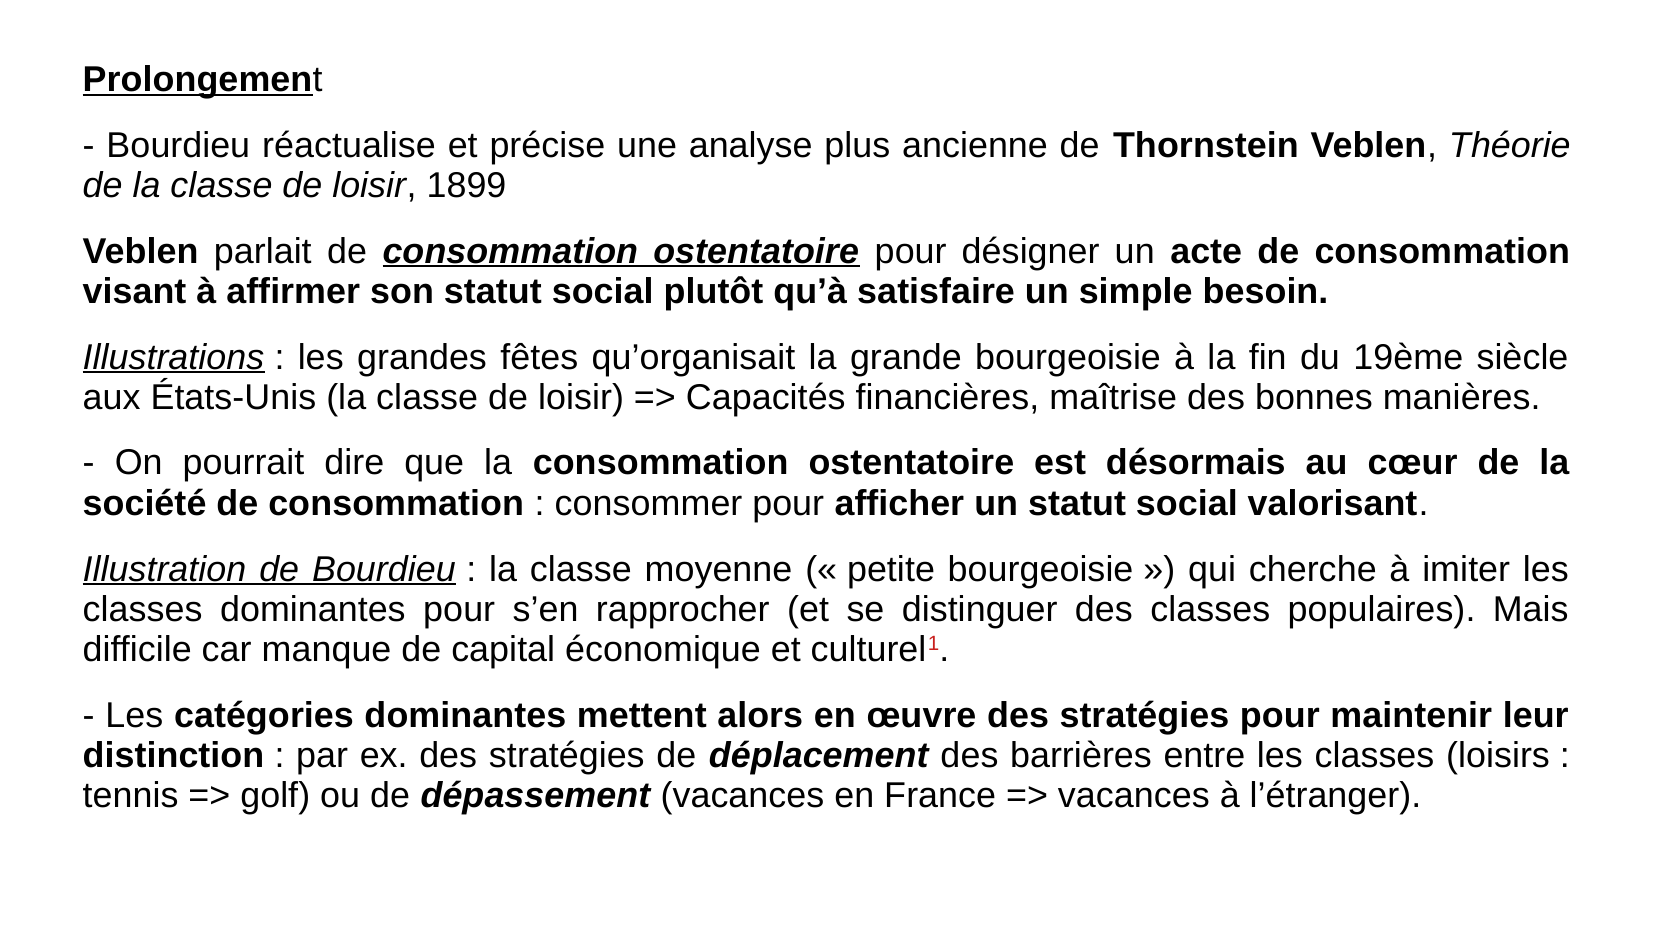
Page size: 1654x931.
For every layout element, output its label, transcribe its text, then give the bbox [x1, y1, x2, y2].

list Prolongement - Bourdieu réactualise et précise une analyse plus ancienne de Thornstein Veblen, Théorie de la classe de loisir, 1899 Veblen parlait de consommation ostentatoire pour désigner un acte de consommation visant à affirmer son statut social plutôt qu’à satisfaire un simple besoin. Illustrations : les grandes fêtes qu’organisait la grande bourgeoisie à la fin du 19ème siècle aux États-Unis (la classe de loisir) => Capacités financières, maîtrise des bonnes manières. - On pourrait dire que la consommation ostentatoire est désormais au cœur de la société de consommation : consommer pour afficher un statut social valorisant. Illustration de Bourdieu : la classe moyenne (« petite bourgeoisie ») qui cherche à imiter les classes dominantes pour s’en rapprocher (et se distinguer des classes populaires). Mais difficile car manque de capital économique et culturel1. - Les catégories dominantes mettent alors en œuvre des stratégies pour maintenir leur distinction : par ex. des stratégies de déplacement des barrières entre les classes (loisirs : tennis => golf) ou de dépassement (vacances en France => vacances à l’étranger). [82, 59, 1571, 827]
